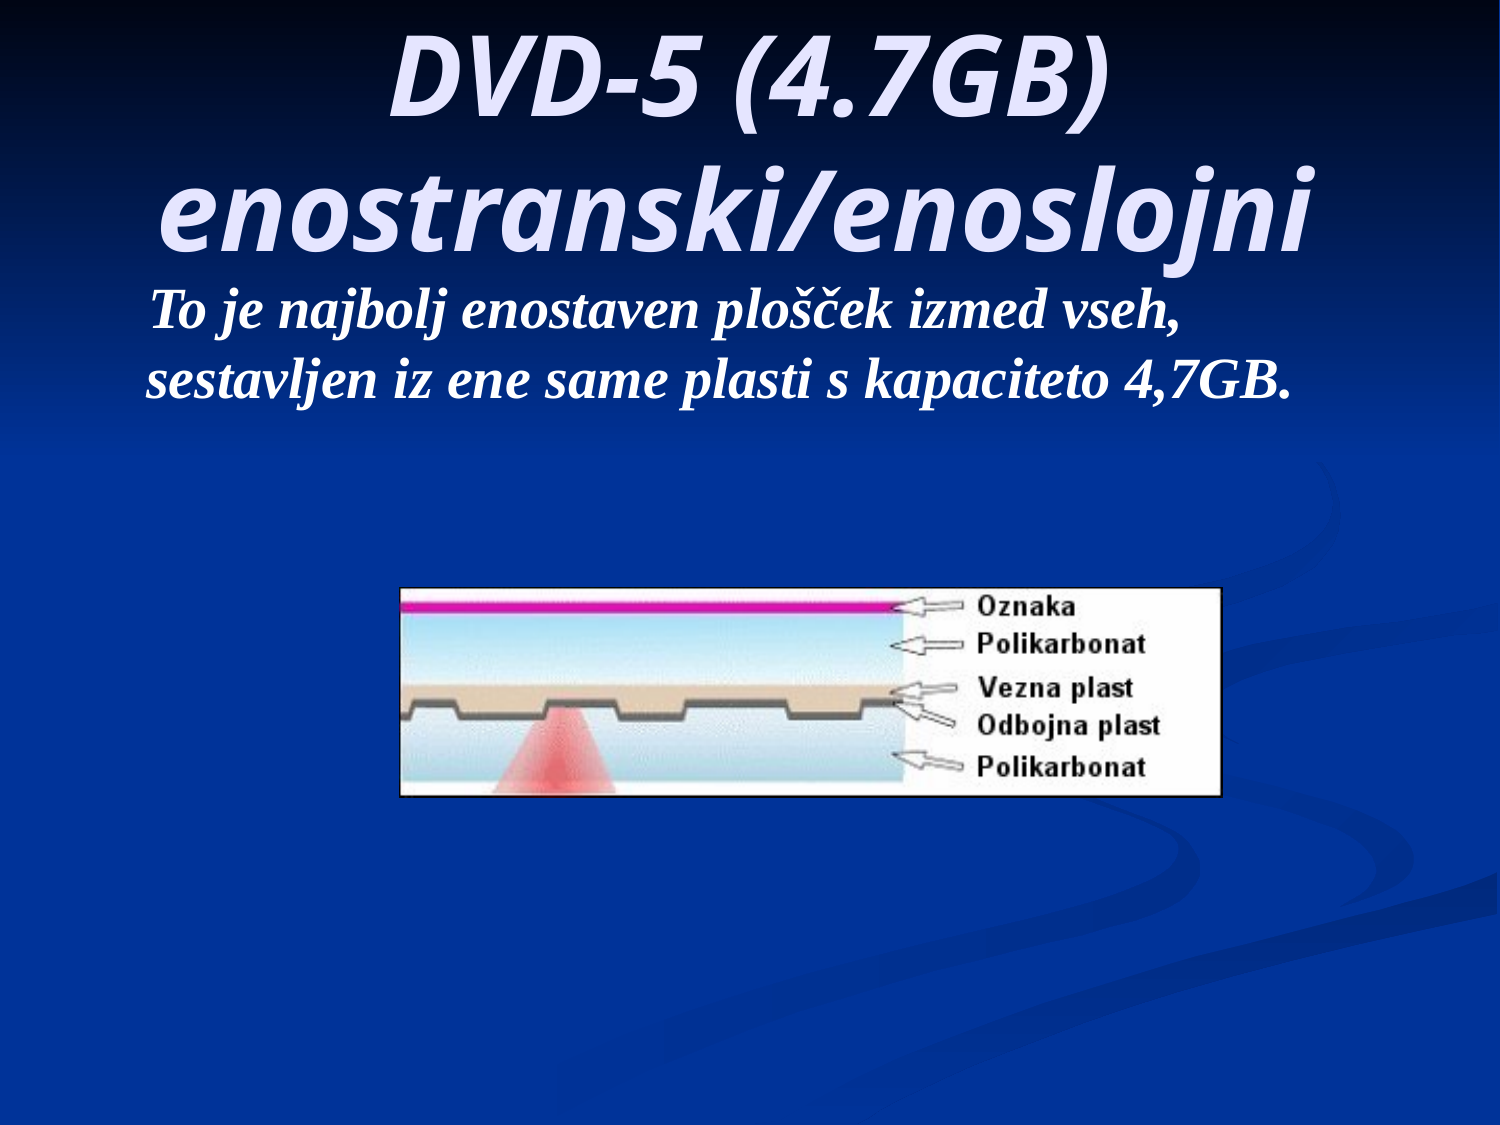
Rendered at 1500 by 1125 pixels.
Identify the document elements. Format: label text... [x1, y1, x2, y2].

picture [399, 587, 1223, 798]
list To je najbolj enostaven plošček izmed vseh, sestavljen iz ene same plasti s kapaciteto 4,7GB. [75, 262, 1425, 1005]
title DVD-5 (4.7GB) enostranski/enoslojni [75, 45, 1425, 233]
